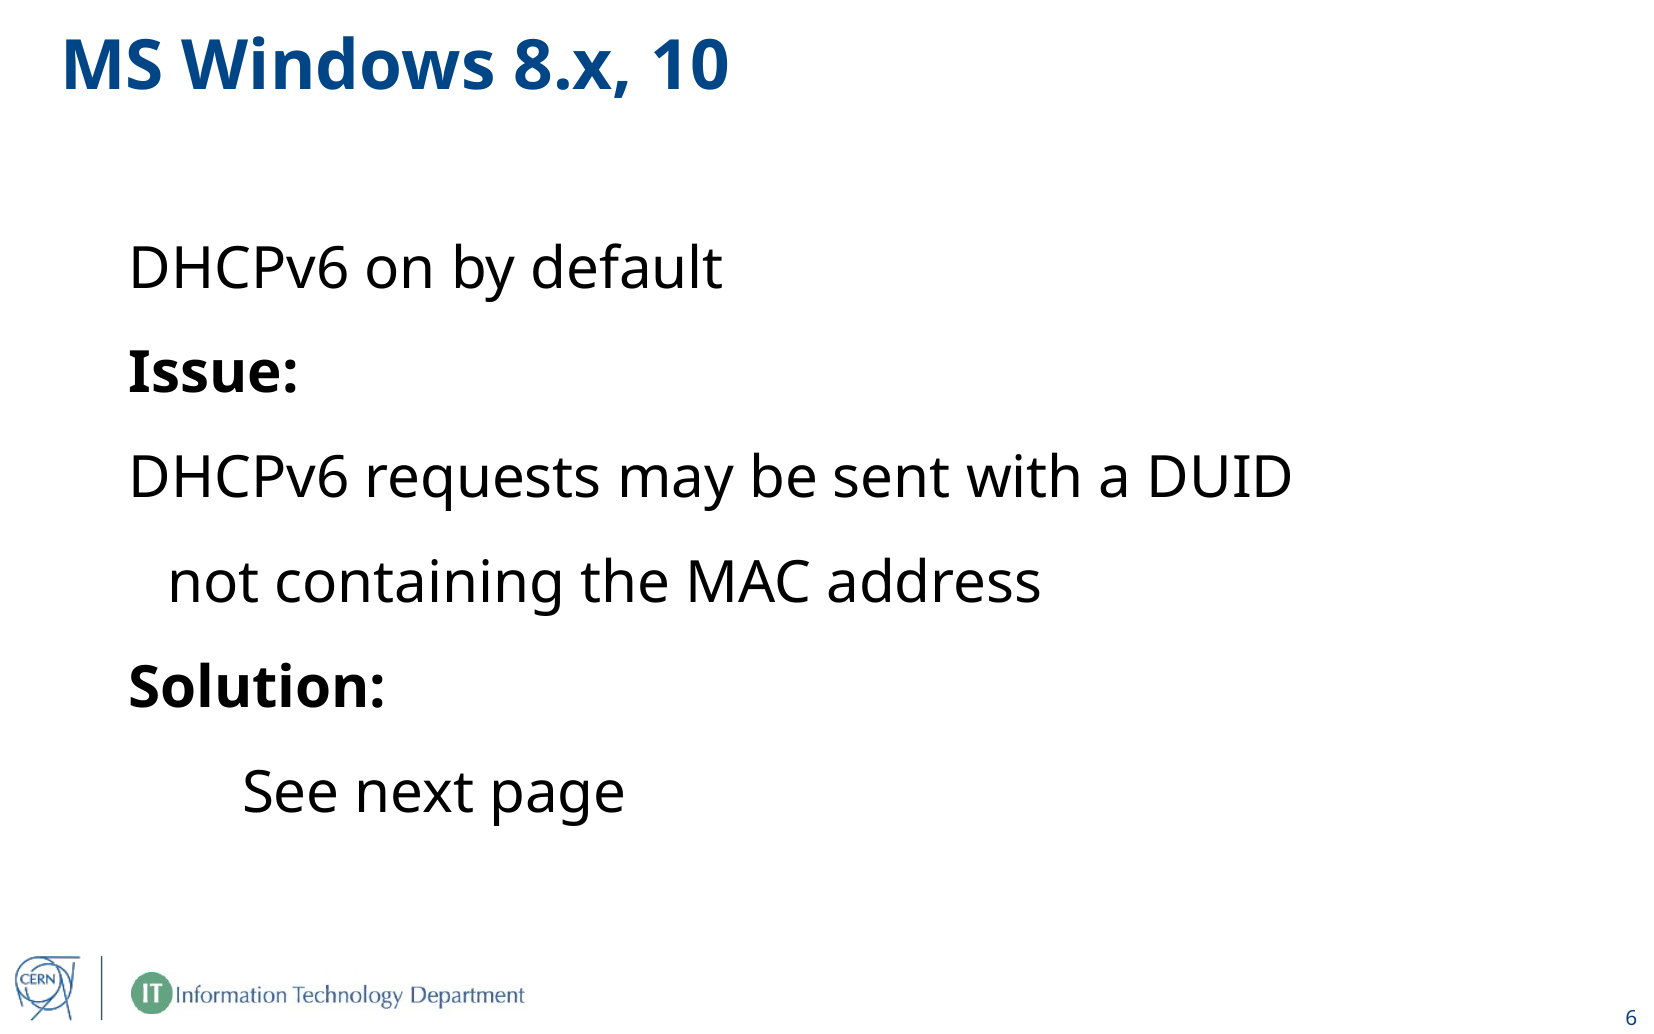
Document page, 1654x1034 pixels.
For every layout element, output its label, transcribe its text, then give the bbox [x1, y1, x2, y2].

picture [131, 972, 774, 1014]
picture [17, 985, 59, 1001]
text_box DHCPv6 on by default Issue: DHCPv6 requests may be sent with a DUID not containing the MAC address Solution: See next page [113, 187, 1369, 906]
title MS Windows 8.x, 10 [60, 0, 1528, 138]
picture [16, 985, 64, 1032]
